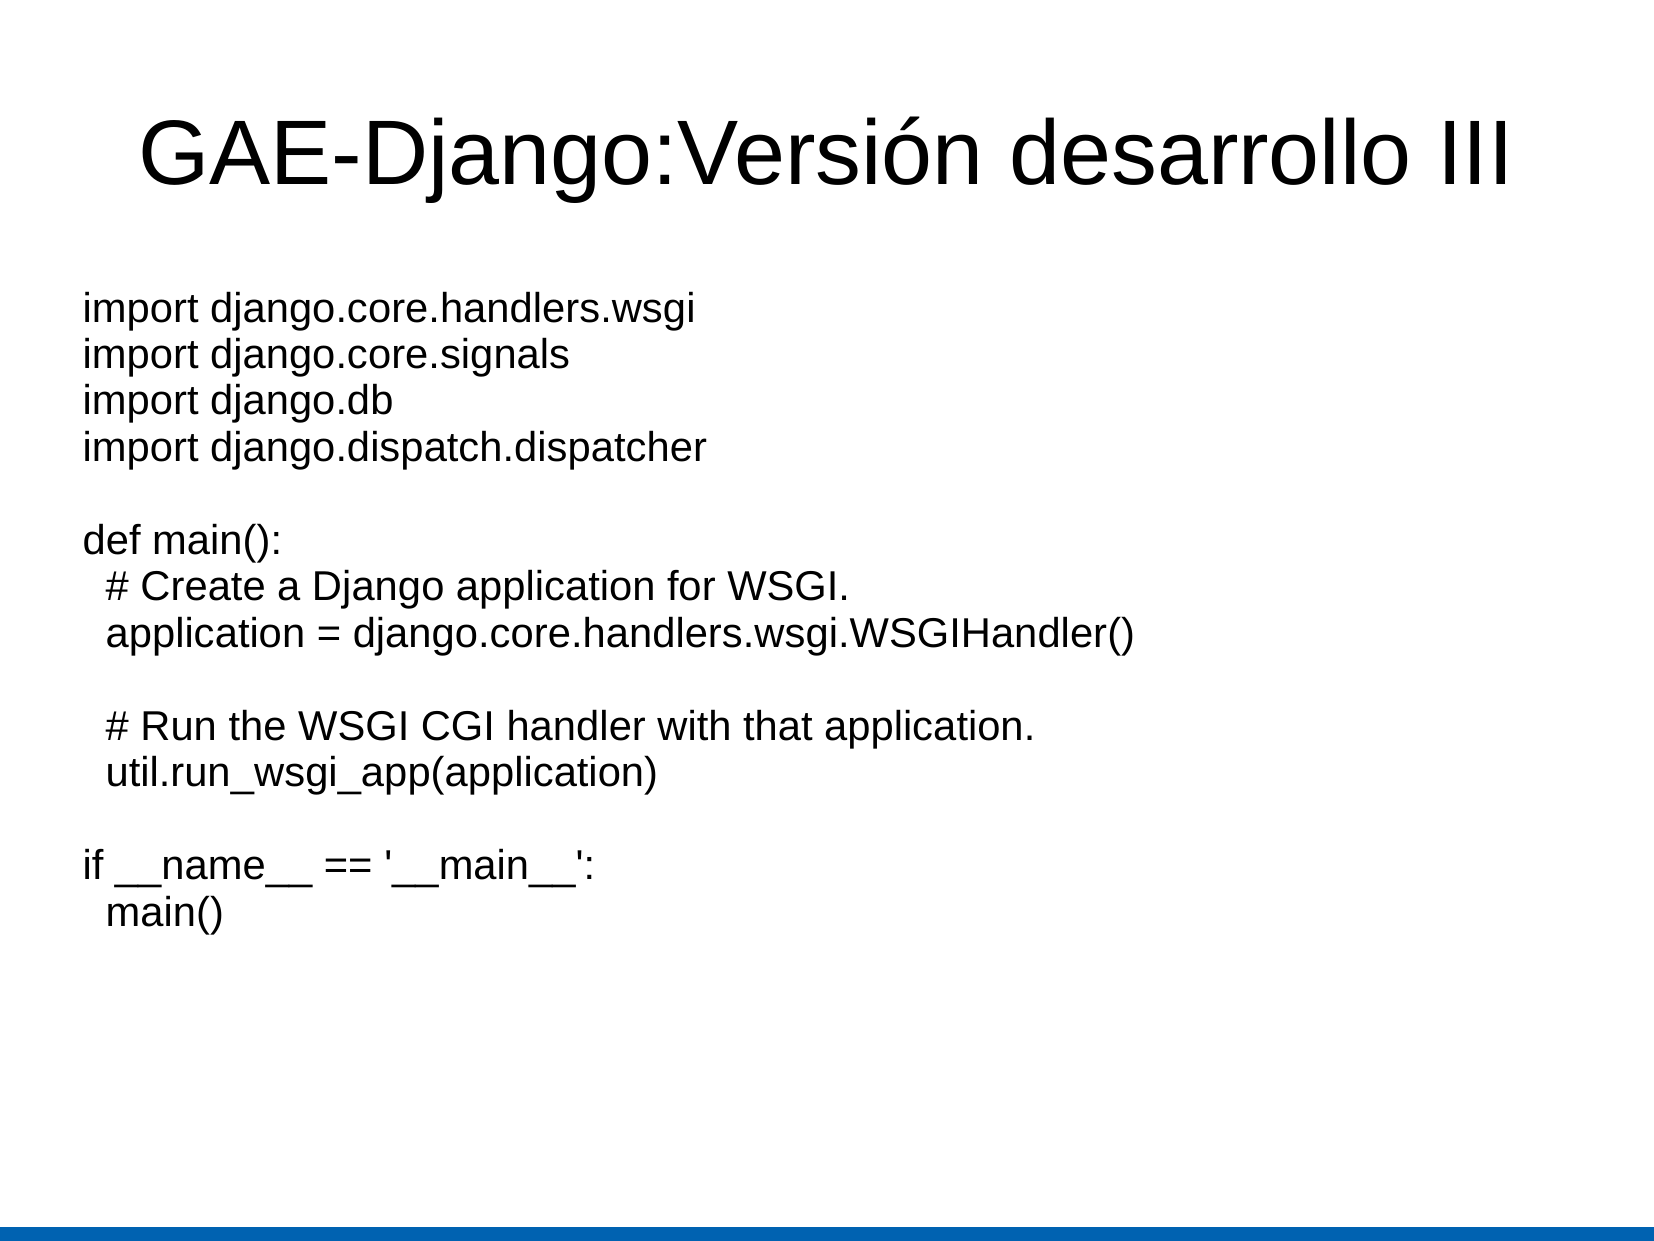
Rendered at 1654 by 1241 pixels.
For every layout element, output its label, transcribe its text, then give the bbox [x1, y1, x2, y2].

subtitle import django.core.handlers.wsgi import django.core.signals import django.db import django.dispatch.dispatcher def main(): # Create a Django application for WSGI. application = django.core.handlers.wsgi.WSGIHandler() # Run the WSGI CGI handler with that application. util.run_wsgi_app(application) if __name__ == '__main__': main() [82, 284, 1571, 1103]
title GAE-Django:Versión desarrollo III [82, 49, 1571, 257]
